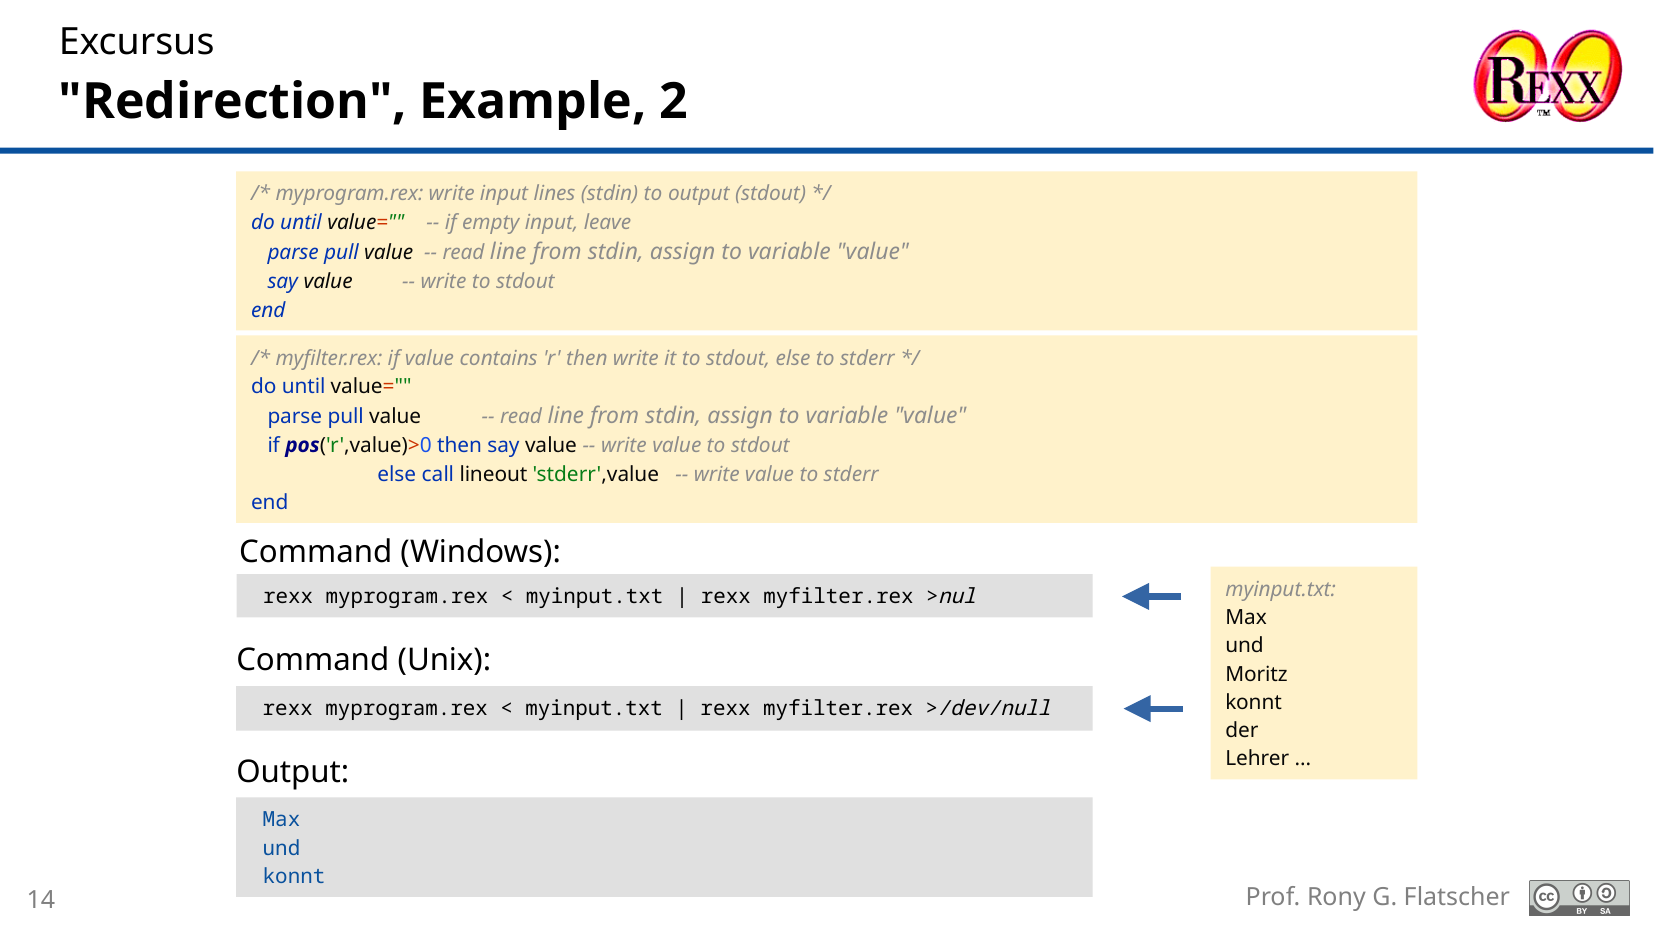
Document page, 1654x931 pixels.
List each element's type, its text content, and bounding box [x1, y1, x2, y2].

text_box Output: [221, 741, 668, 798]
text_box rexx myprogram.rex < myinput.txt | rexx myfilter.rex >nul [236, 574, 1093, 617]
text_box myinput.txt: Max und Moritz konnt der Lehrer ... [1210, 566, 1418, 771]
text_box Command (Unix): [221, 629, 668, 686]
title Excursus "Redirection", Example, 2 [0, 0, 1654, 148]
text_box Max und konnt [236, 797, 1093, 894]
text_box /* myprogram.rex: write input lines (stdin) to output (stdout) */ do until value="" -- if empty input, leave parse pull value -- read line from stdin, assign to variable "value" say value -- write to stdout end [236, 171, 1418, 325]
text_box /* myfilter.rex: if value contains 'r' then write it to stdout, else to stderr */ do until value="" parse pull value -- read line from stdin, assign to variable "value" if pos('r',value)>0 then say value -- write value to stdout else call lineout 'stderr',value -- write value to stderr end [236, 335, 1418, 516]
text_box rexx myprogram.rex < myinput.txt | rexx myfilter.rex >/dev/null [236, 686, 1093, 731]
text_box Command (Windows): [224, 521, 671, 578]
